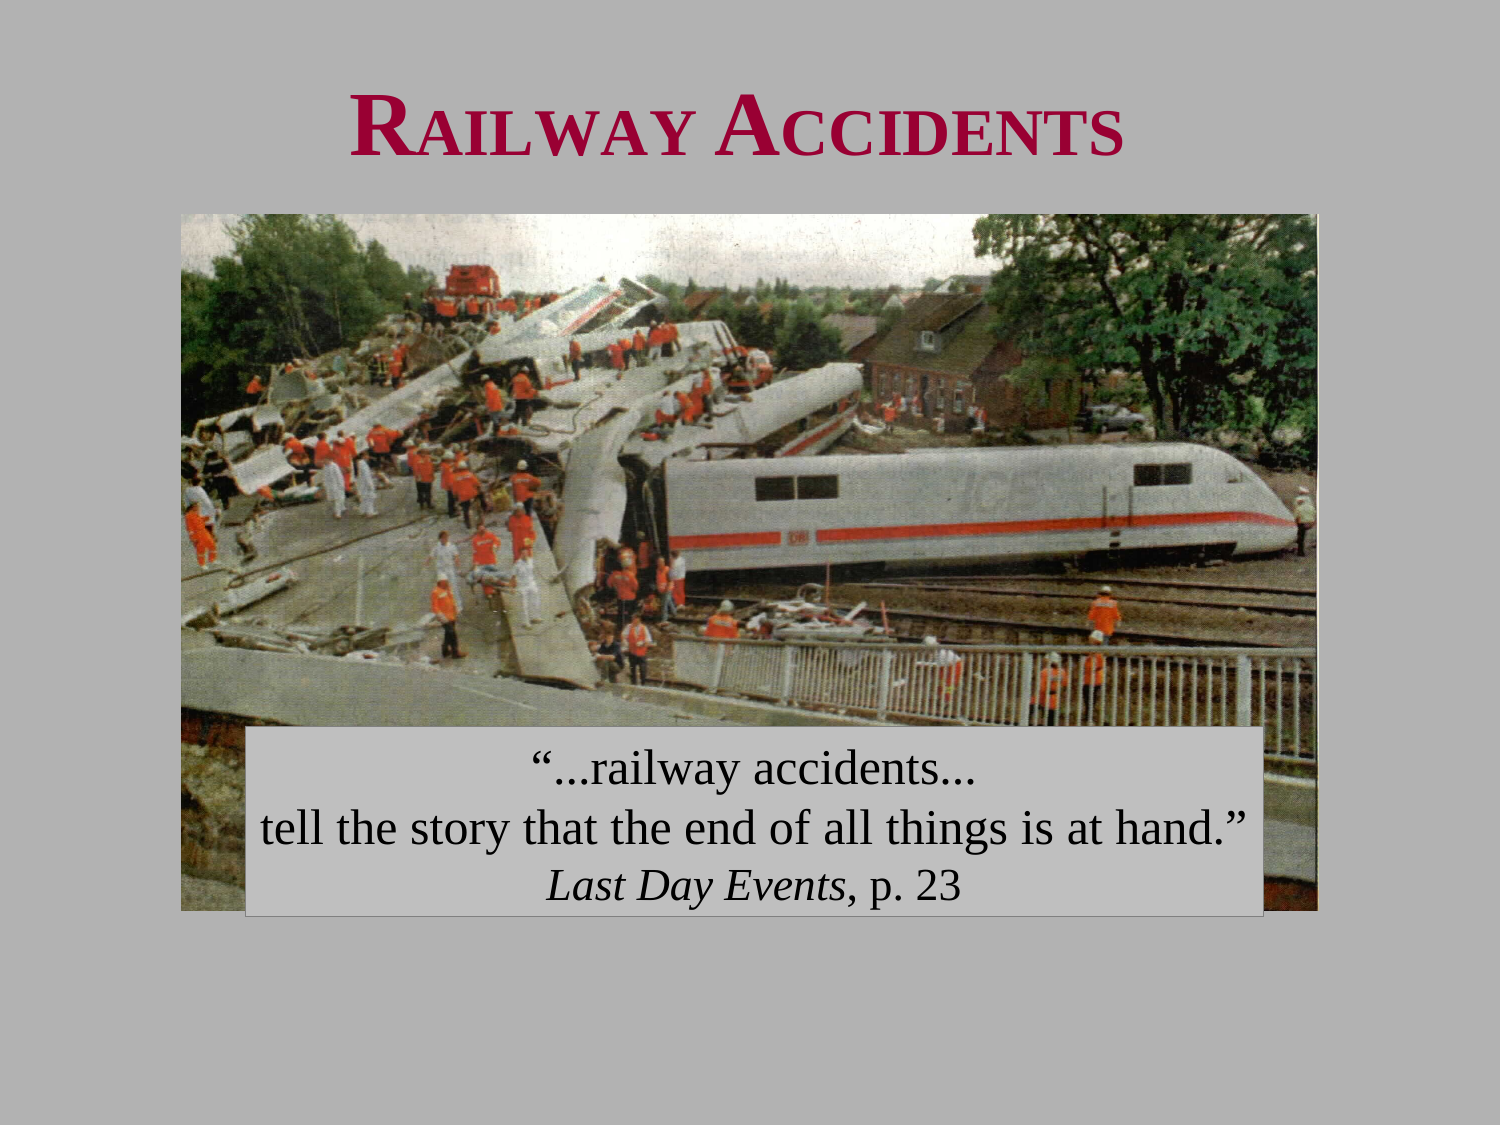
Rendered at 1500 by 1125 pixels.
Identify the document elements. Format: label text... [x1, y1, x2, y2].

text_box RAILWAY ACCIDENTS [49, 56, 1426, 182]
text_box “...railway accidents... tell the story that the end of all things is at hand.” Last Day Events, p. 23 [245, 726, 1264, 917]
picture [181, 214, 1319, 911]
